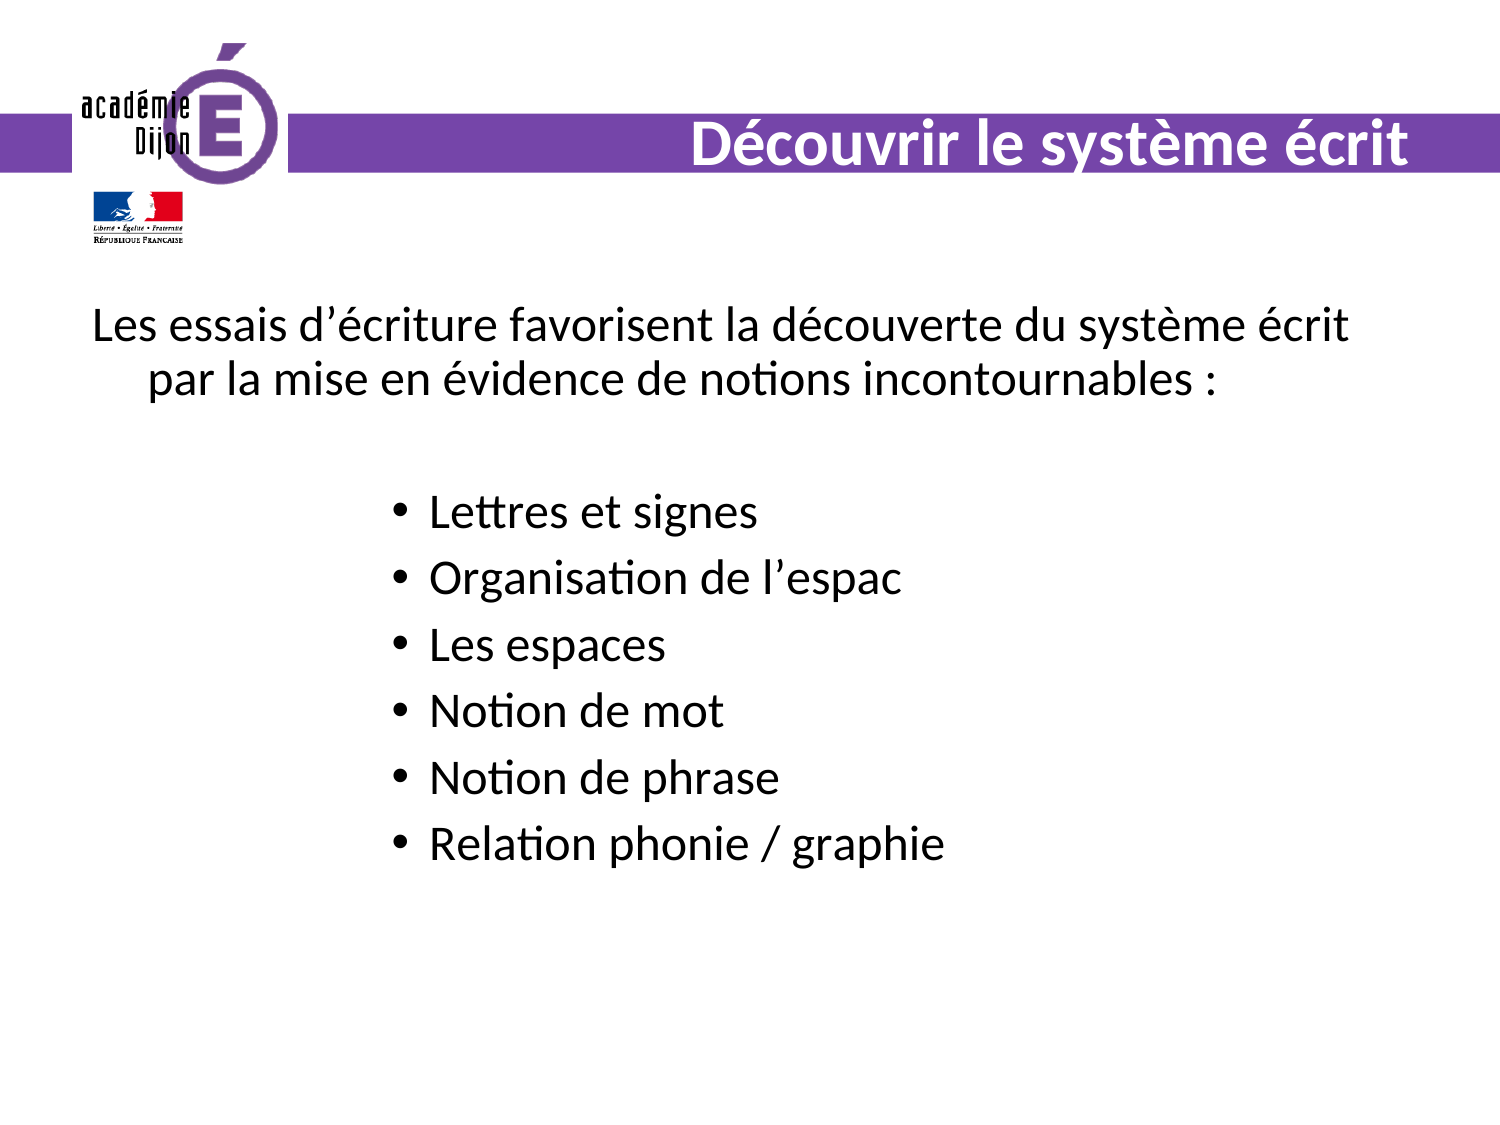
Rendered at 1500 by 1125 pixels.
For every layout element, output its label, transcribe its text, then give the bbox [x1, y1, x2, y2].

picture [82, 43, 278, 243]
text_box Découvrir le système écrit [360, 45, 1426, 233]
text_box Les essais d’écriture favorisent la découverte du système écrit par la mise en évidence de notions incontournables : Lettres et signes Organisation de l’espac Les espaces Notion de mot Notion de phrase Relation phonie / graphie [76, 290, 1427, 1018]
